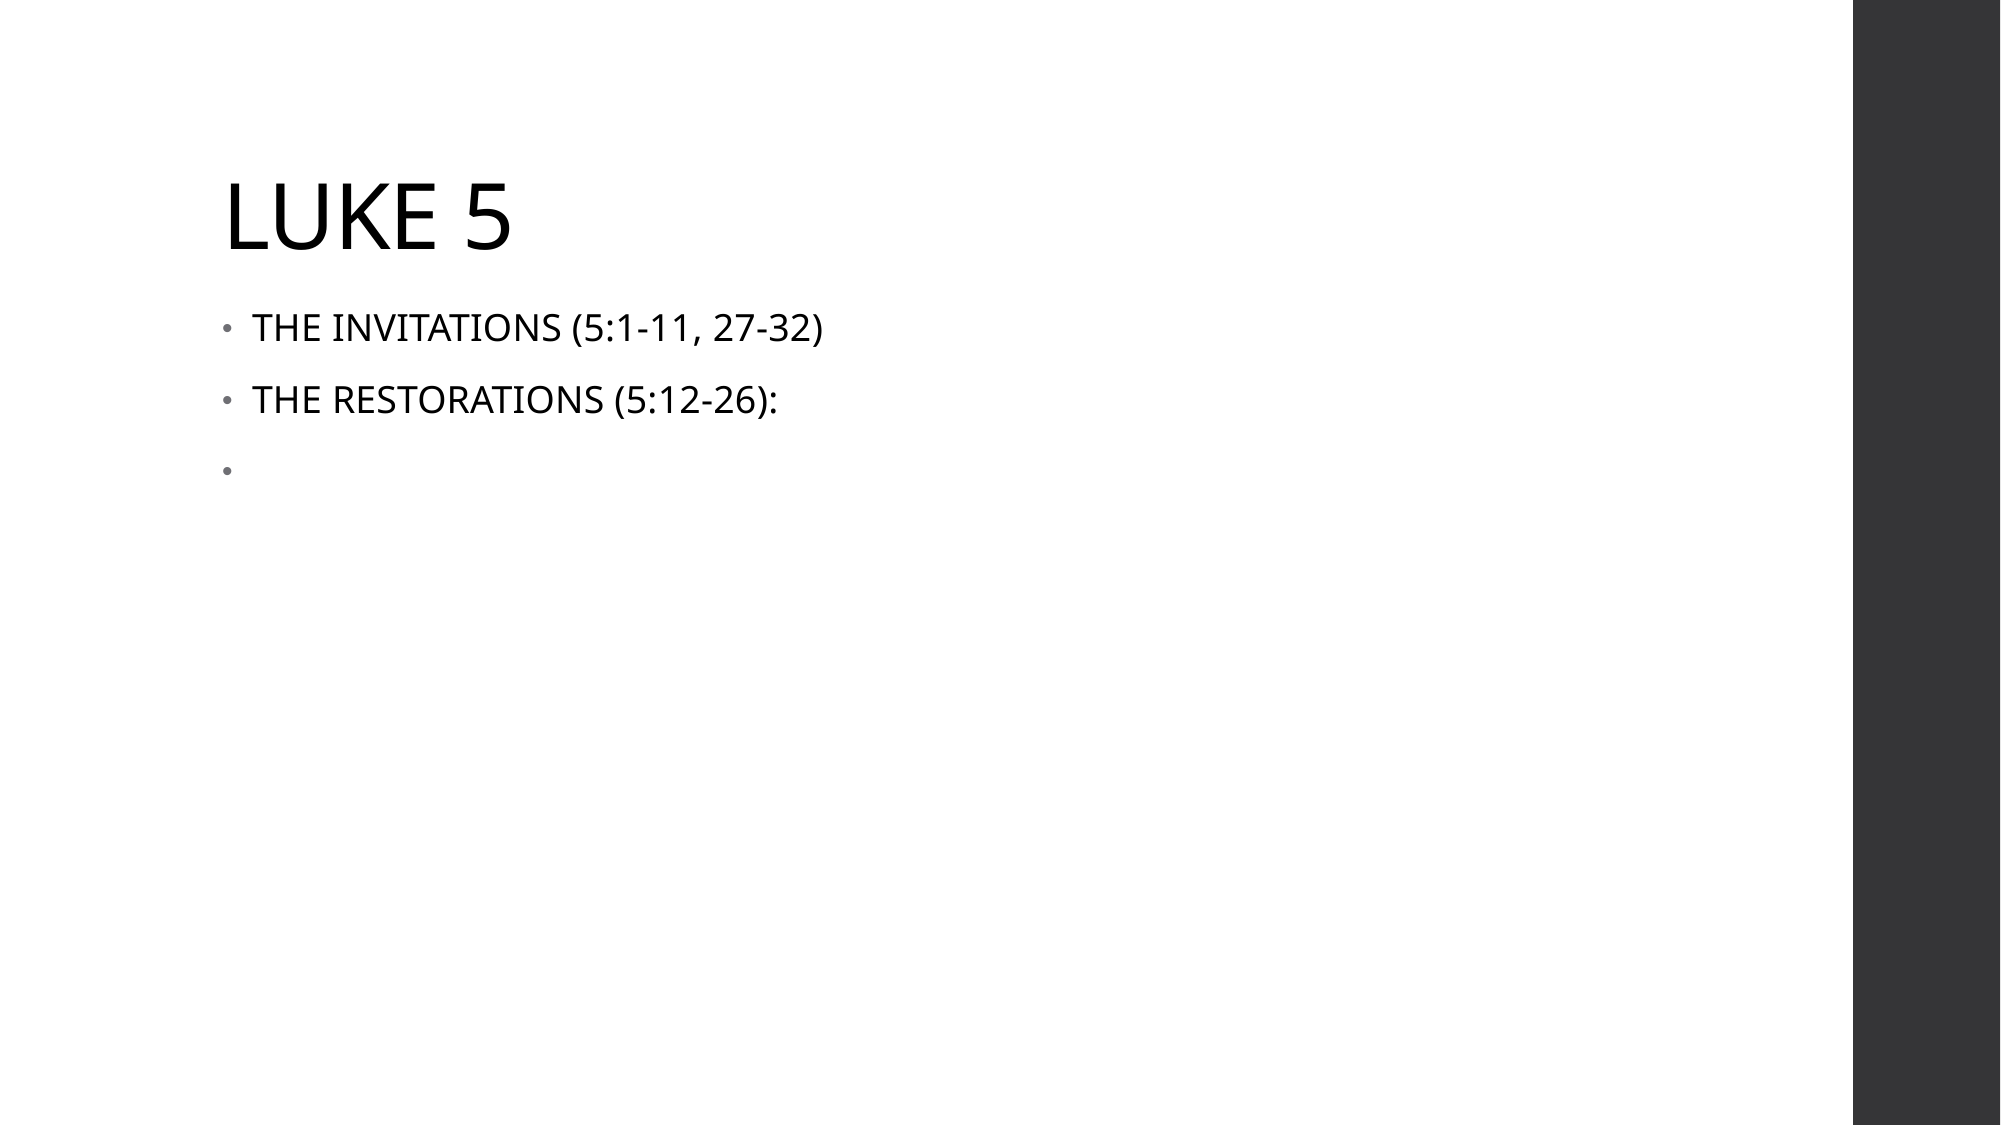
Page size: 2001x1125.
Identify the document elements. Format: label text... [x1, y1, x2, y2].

title LUKE 5 [206, 60, 1797, 278]
list THE INVITATIONS (5:1-11, 27-32) THE RESTORATIONS (5:12-26): [206, 299, 1617, 1014]
